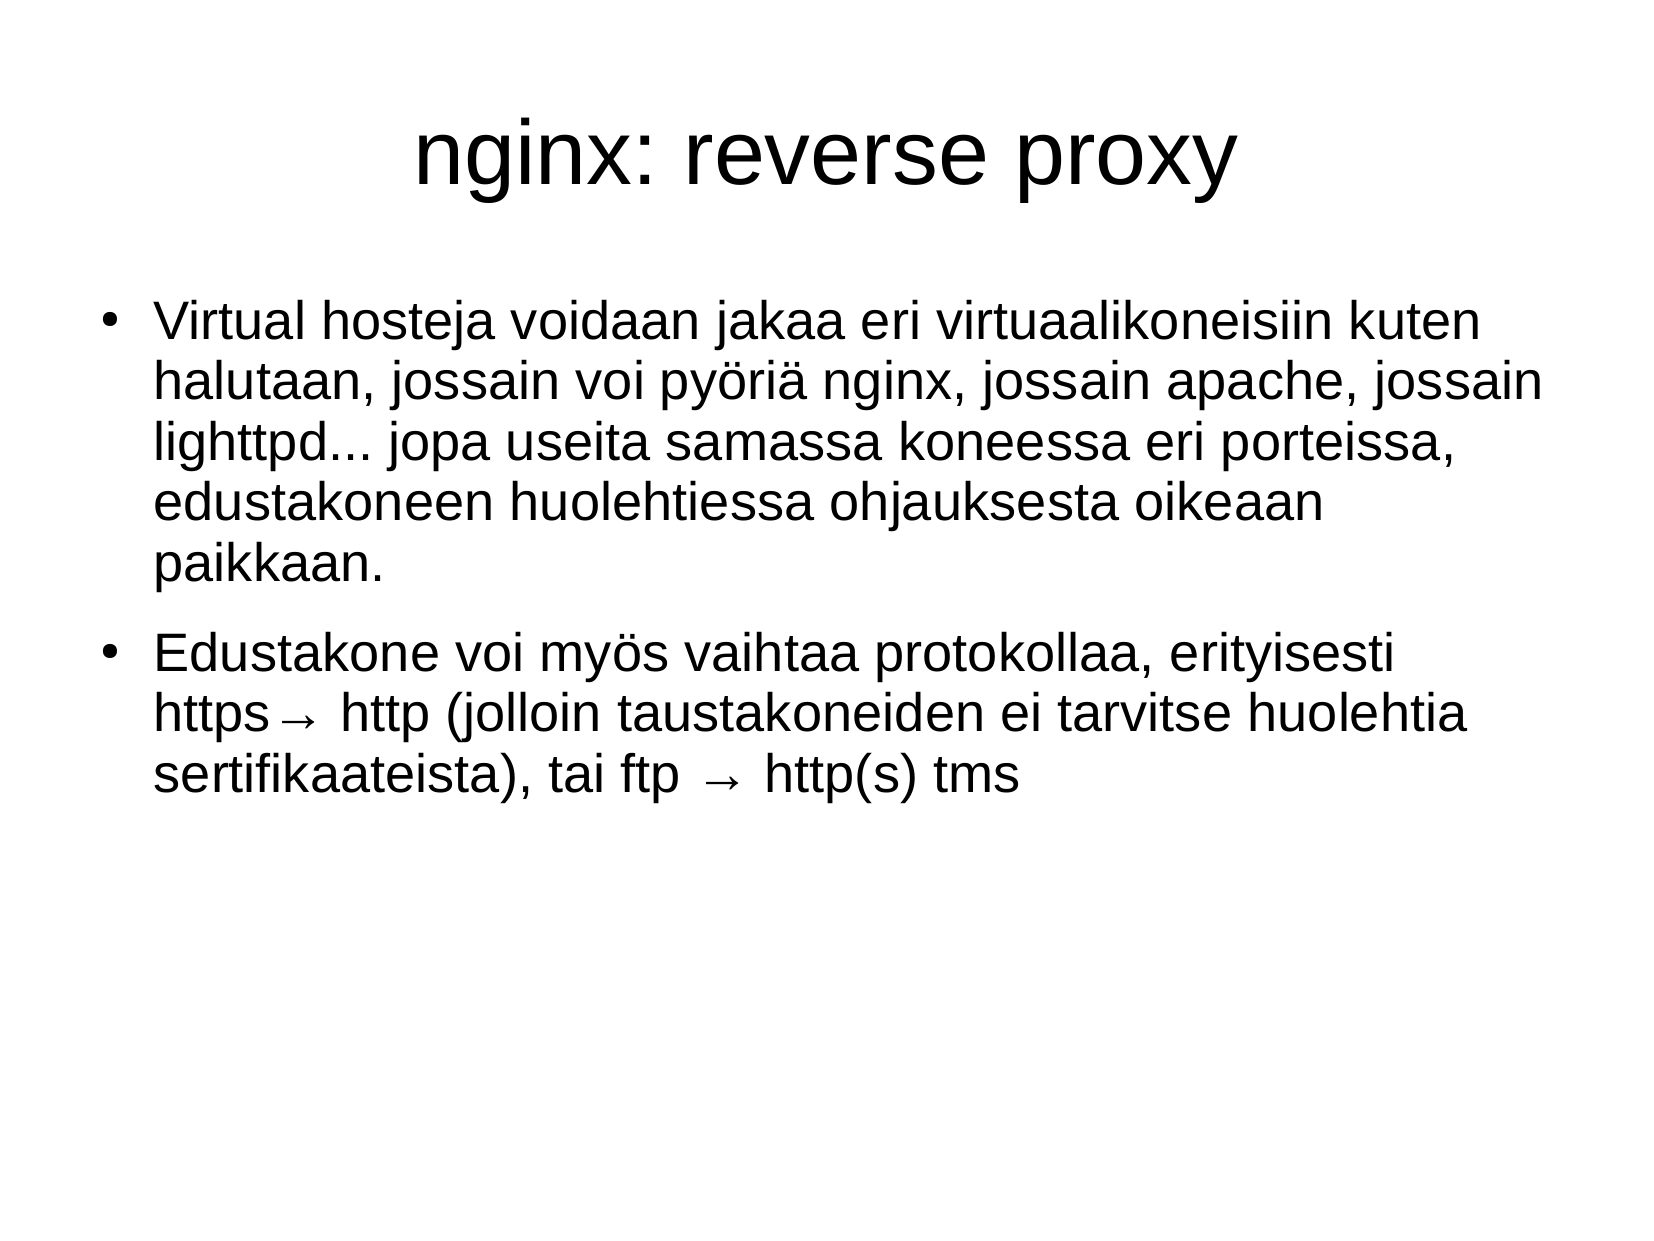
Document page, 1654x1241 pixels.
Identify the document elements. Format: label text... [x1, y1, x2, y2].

list Virtual hosteja voidaan jakaa eri virtuaalikoneisiin kuten halutaan, jossain voi pyöriä nginx, jossain apache, jossain lighttpd... jopa useita samassa koneessa eri porteissa, edustakoneen huolehtiessa ohjauksesta oikeaan paikkaan. Edustakone voi myös vaihtaa protokollaa, erityisesti https→ http (jolloin taustakoneiden ei tarvitse huolehtia sertifikaateista), tai ftp → http(s) tms [82, 290, 1571, 1010]
title nginx: reverse proxy [82, 49, 1571, 257]
